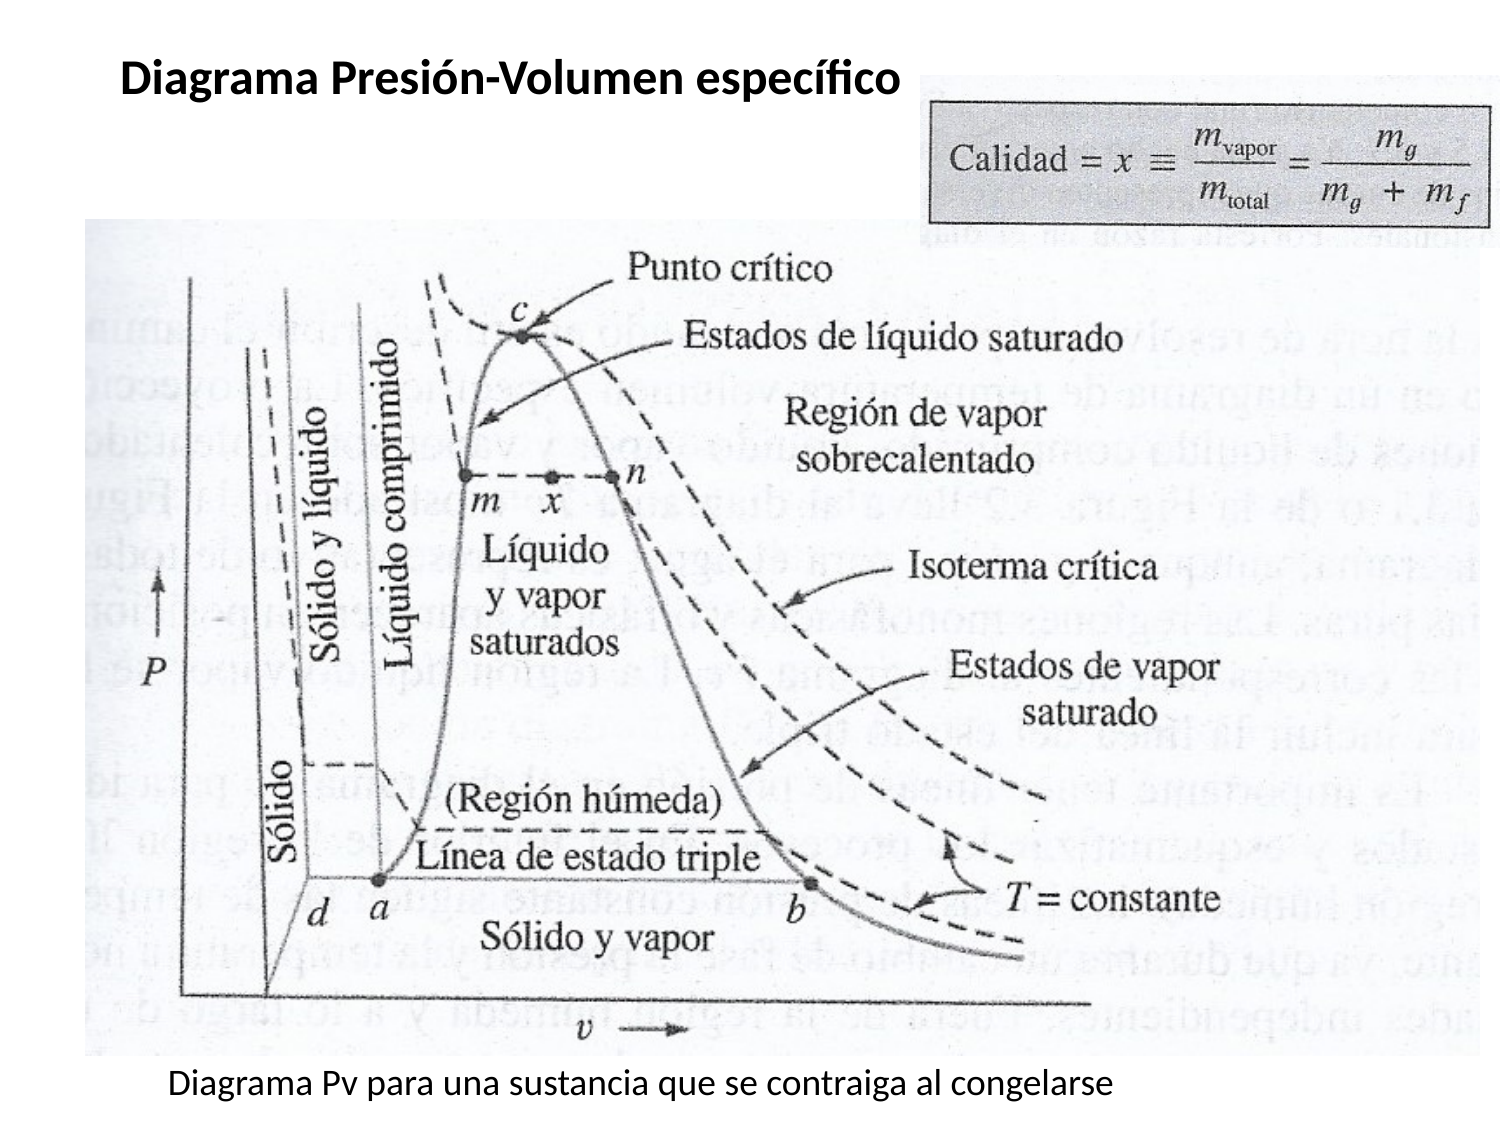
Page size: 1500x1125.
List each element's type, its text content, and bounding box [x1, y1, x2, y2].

text_box Diagrama Presión-Volumen específico [105, 37, 917, 112]
picture [85, 75, 1500, 1056]
text_box Diagrama Pv para una sustancia que se contraiga al congelarse [153, 1050, 1130, 1110]
